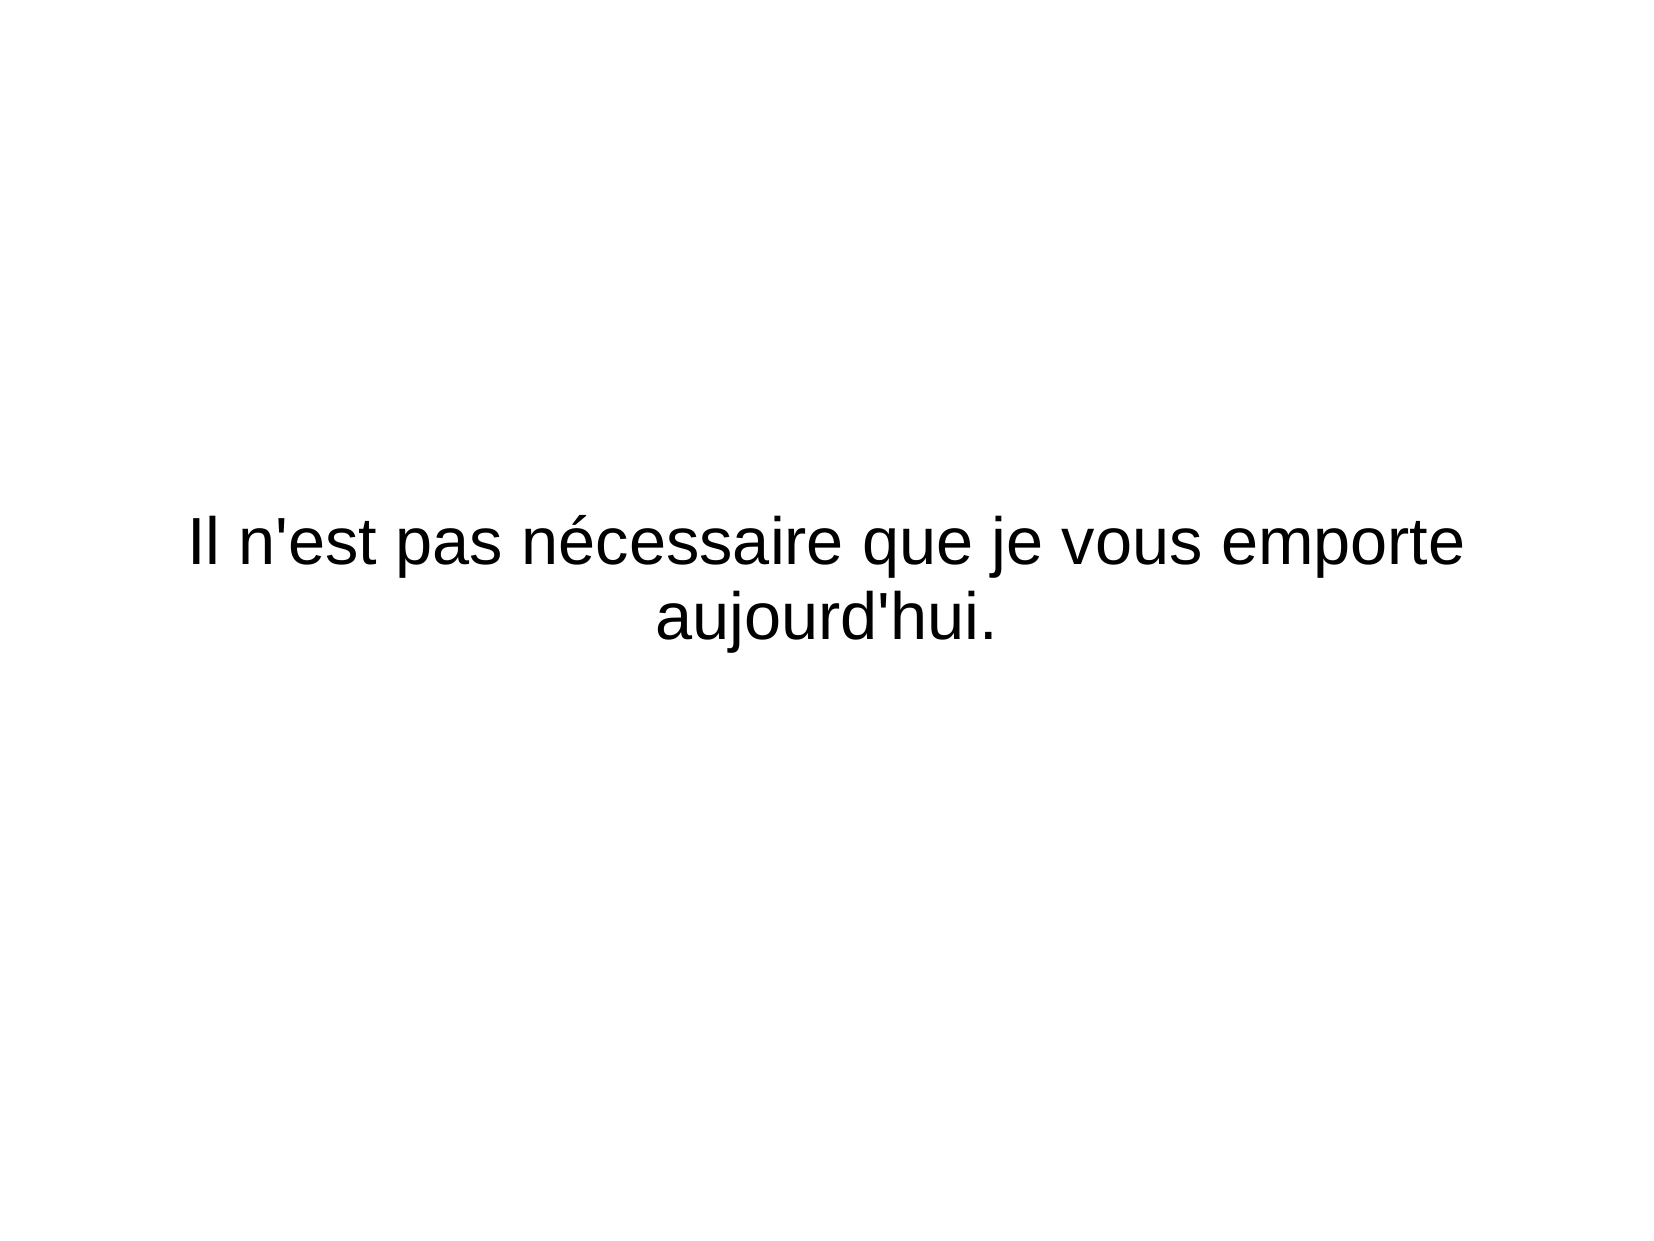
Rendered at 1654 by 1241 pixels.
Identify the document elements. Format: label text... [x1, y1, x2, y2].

subtitle Il n'est pas nécessaire que je vous emporte aujourd'hui. [82, 56, 1571, 1102]
